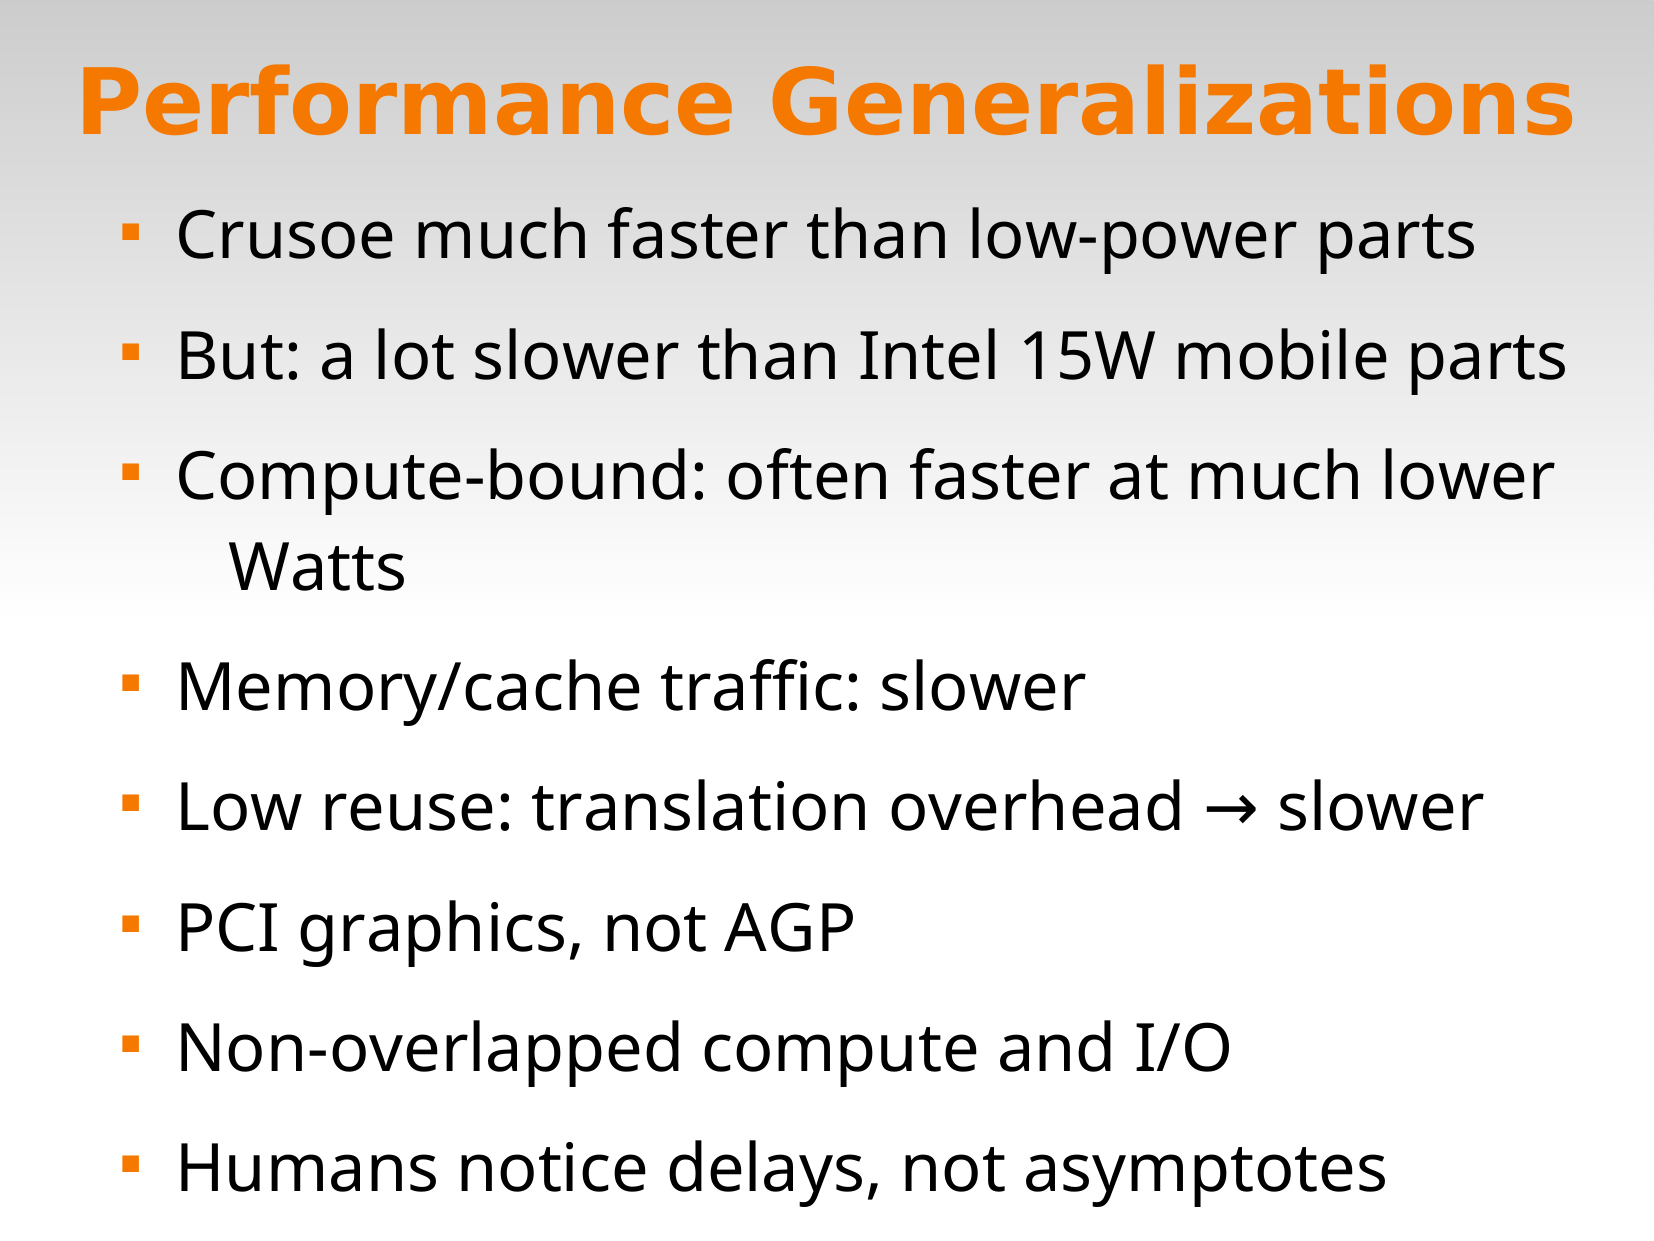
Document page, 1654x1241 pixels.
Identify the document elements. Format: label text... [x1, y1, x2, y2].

list Crusoe much faster than low-power parts But: a lot slower than Intel 15W mobile parts Compute-bound: often faster at much lower Watts Memory/cache traffic: slower Low reuse: translation overhead → slower PCI graphics, not AGP Non-overlapped compute and I/O Humans notice delays, not asymptotes Variable: within and across applications [86, 187, 1576, 1224]
title Performance Generalizations [60, 37, 1594, 169]
